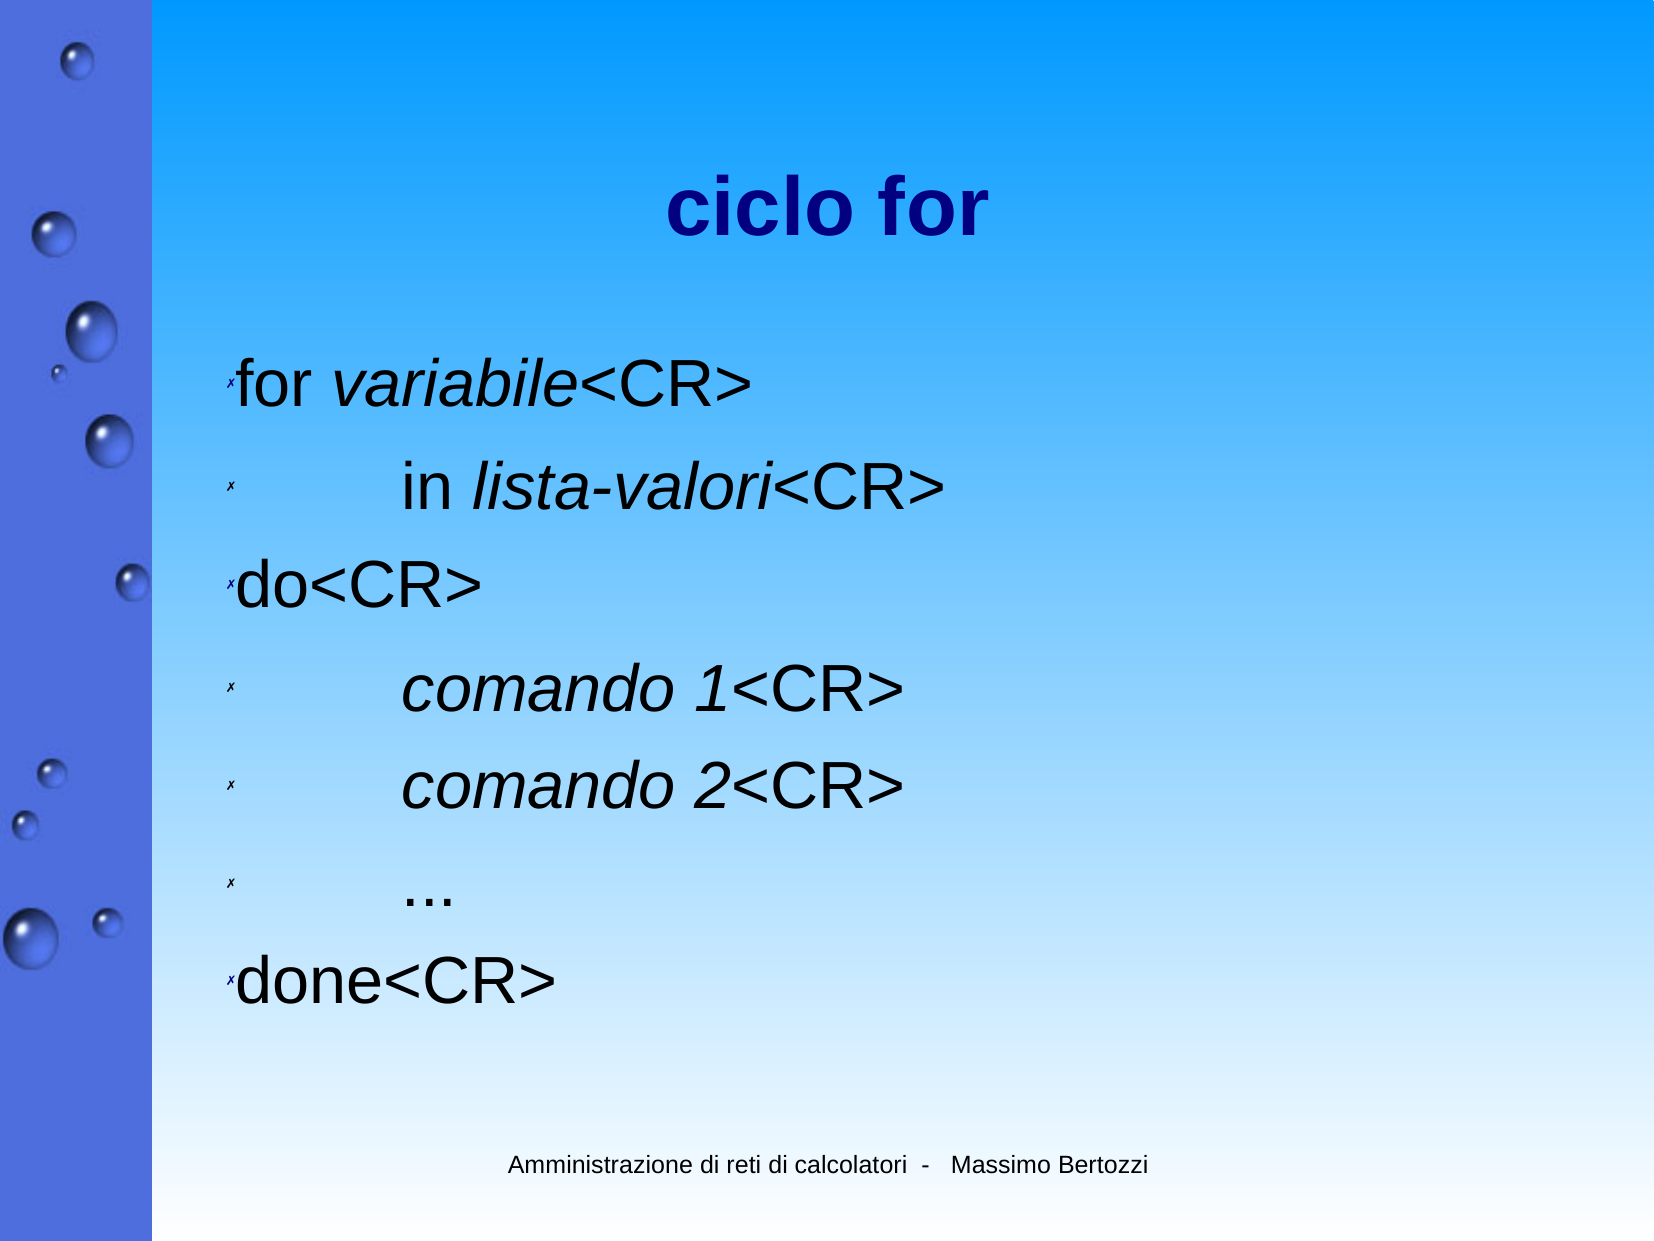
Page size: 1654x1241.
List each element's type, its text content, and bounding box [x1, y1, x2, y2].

picture [0, 0, 152, 1241]
list for variabile<CR> in lista-valori<CR> do<CR> comando 1<CR> comando 2<CR> ... done<CR> [159, 346, 1572, 1128]
title ciclo for [121, 102, 1534, 311]
